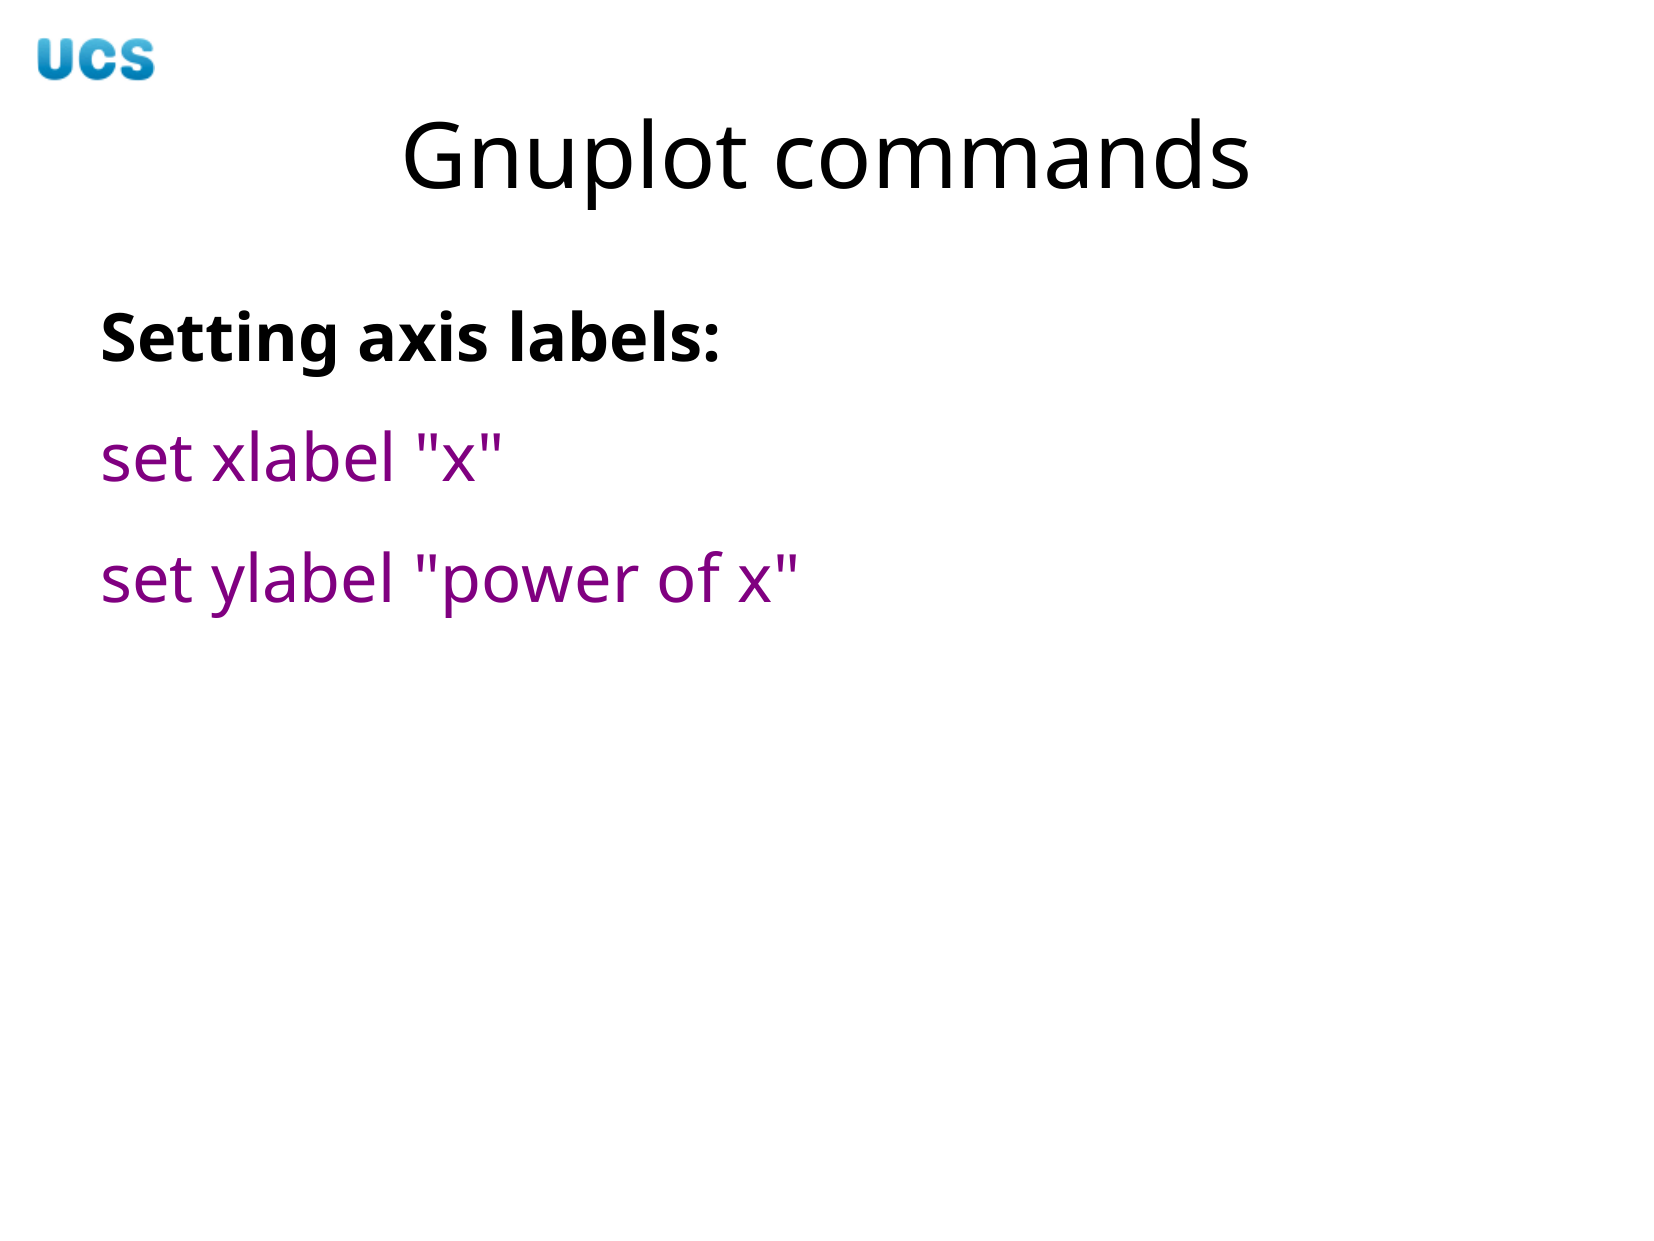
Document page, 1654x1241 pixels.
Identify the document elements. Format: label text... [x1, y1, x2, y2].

title Gnuplot commands [82, 49, 1571, 257]
picture [37, 37, 155, 82]
list Setting axis labels: set xlabel "x" set ylabel "power of x" [82, 290, 1571, 1109]
